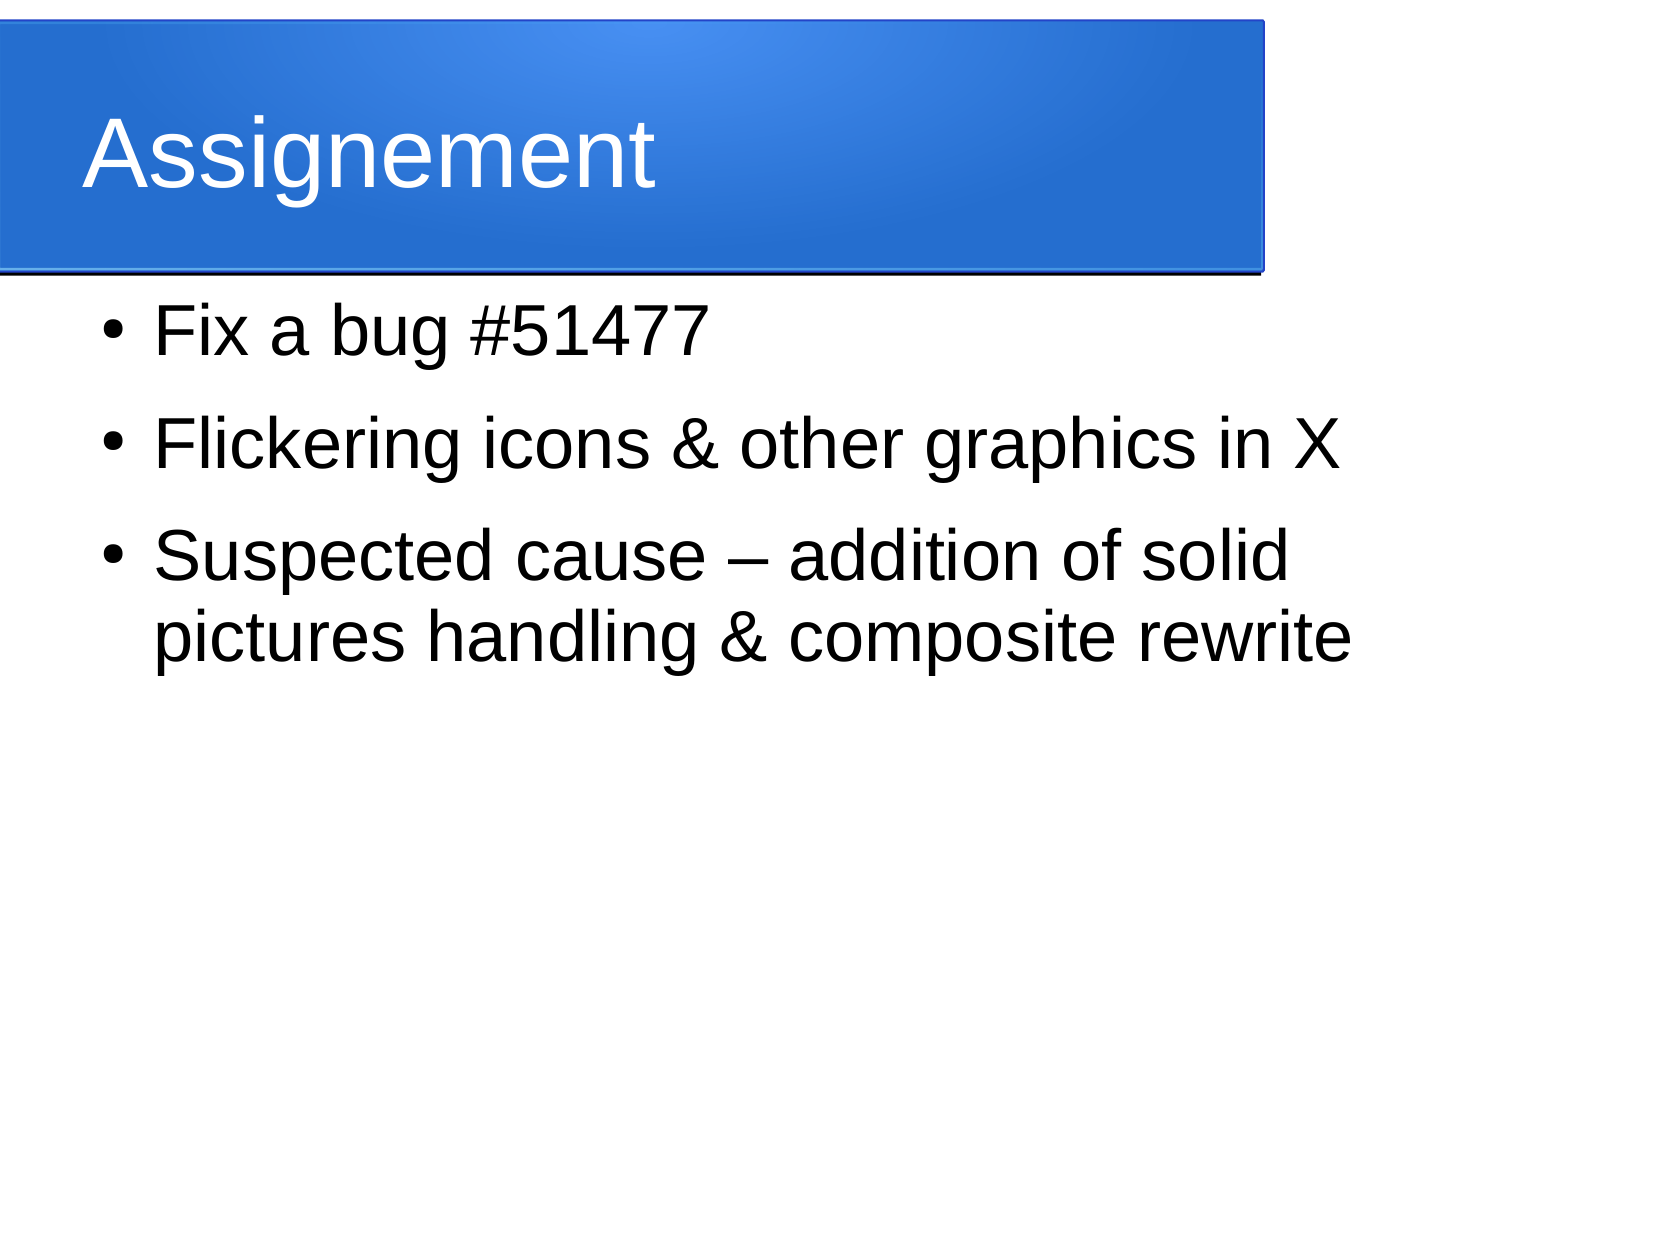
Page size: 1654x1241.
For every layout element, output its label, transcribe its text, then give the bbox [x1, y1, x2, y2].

list Fix a bug #51477 Flickering icons & other graphics in X Suspected cause – addition of solid pictures handling & composite rewrite [82, 290, 1538, 1010]
title Assignement [82, 49, 1250, 257]
